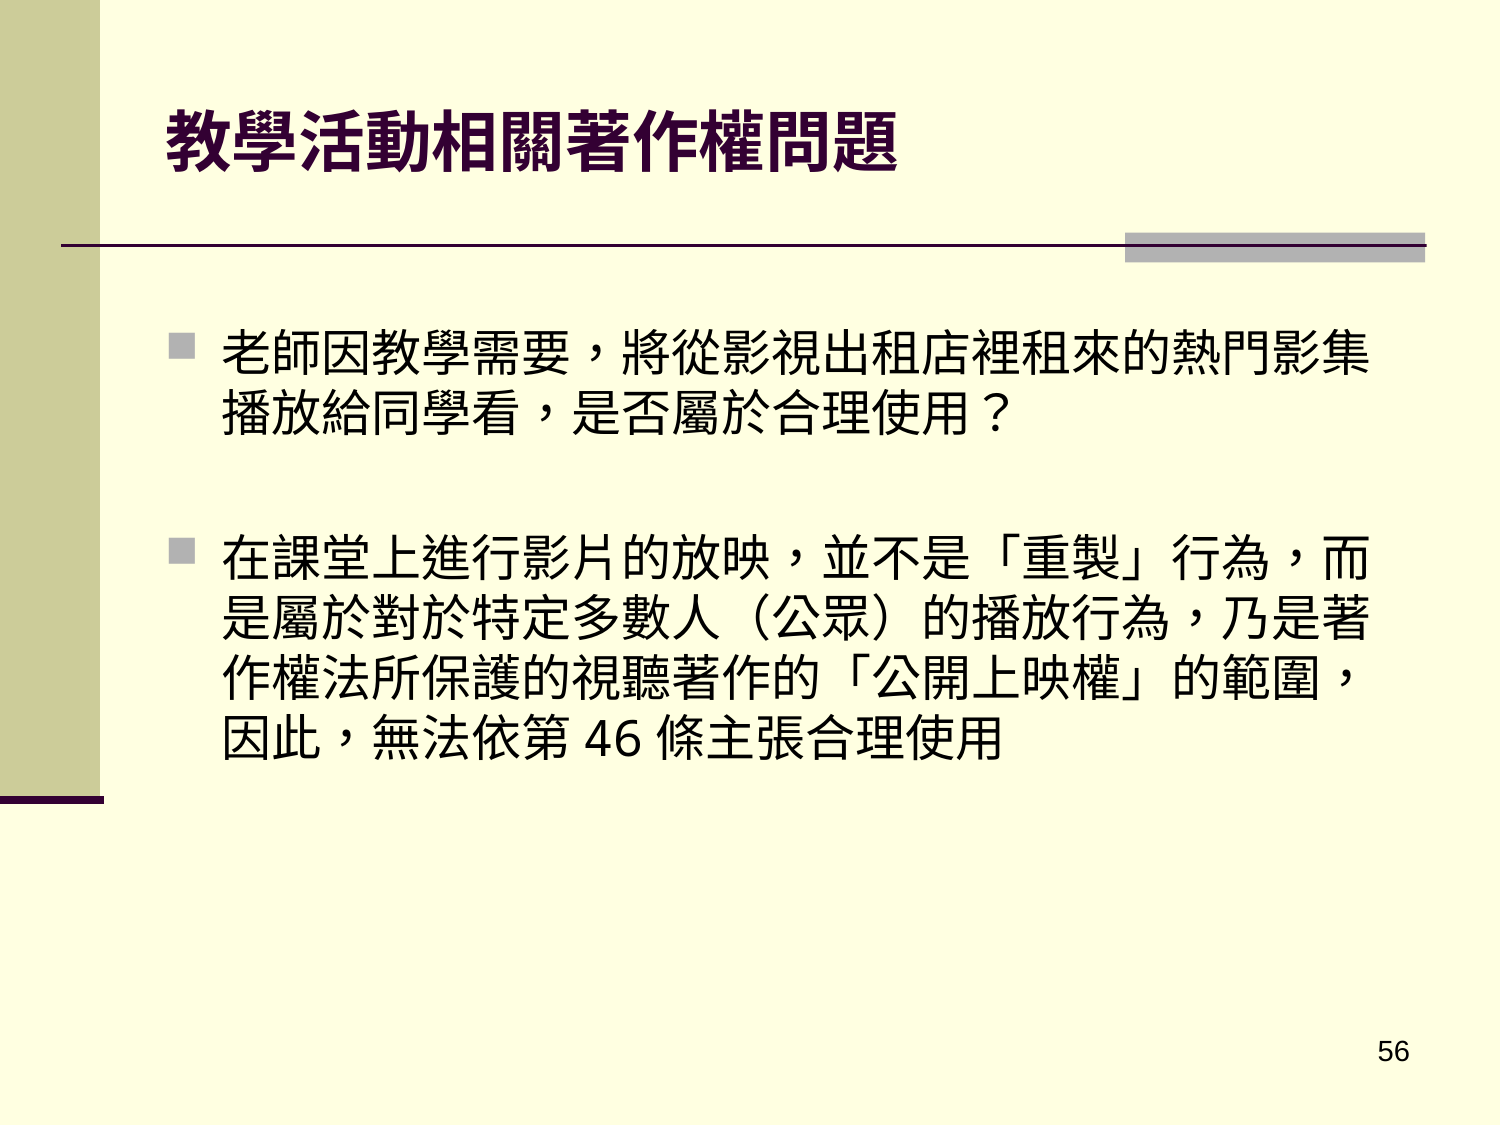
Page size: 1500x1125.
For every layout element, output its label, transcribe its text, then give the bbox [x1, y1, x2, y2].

text_box <編號> [1074, 1024, 1426, 1103]
list 老師因教學需要，將從影視出租店裡租來的熱門影集播放給同學看，是否屬於合理使用？ 在課堂上進行影片的放映，並不是「重製」行為，而是屬於對於特定多數人（公眾）的播放行為，乃是著作權法所保護的視聽著作的「公開上映權」的範圍，因此，無法依第46條主張合理使用 [150, 314, 1426, 1006]
title 教學活動相關著作權問題 [150, 45, 1426, 234]
